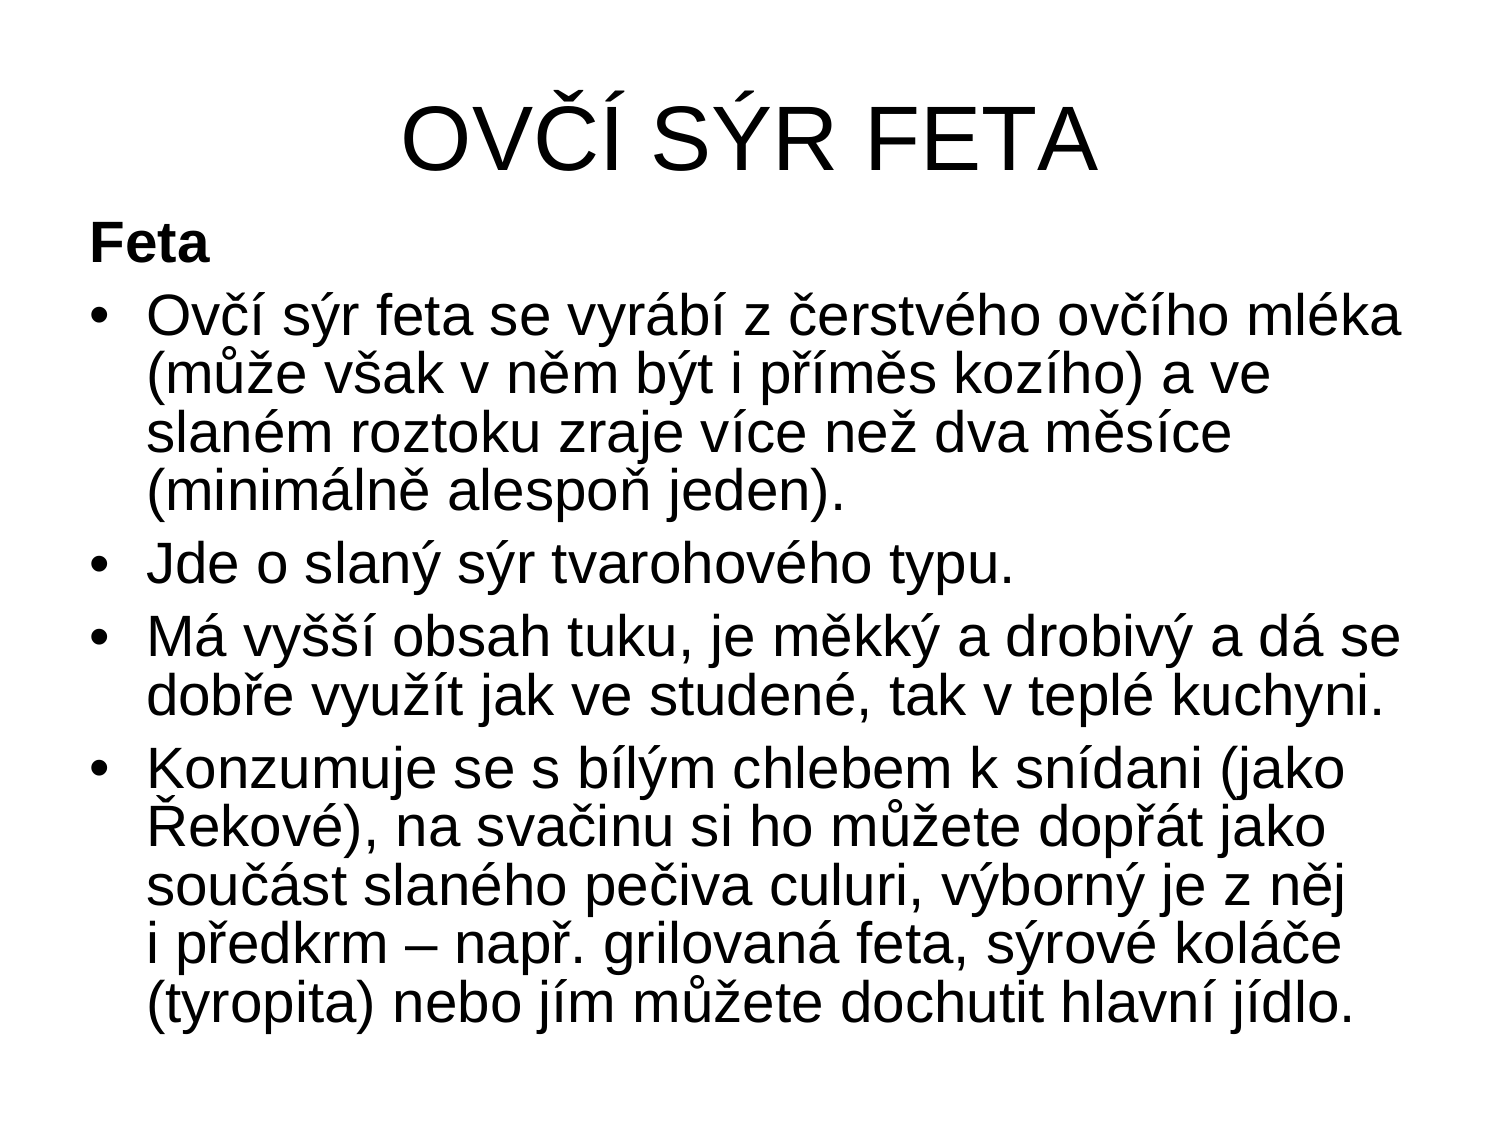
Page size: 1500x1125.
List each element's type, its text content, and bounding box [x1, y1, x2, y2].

list Feta Ovčí sýr feta se vyrábí z čerstvého ovčího mléka (může však v něm být i příměs kozího) a ve slaném roztoku zraje více než dva měsíce (minimálně alespoň jeden). Jde o slaný sýr tvarohového typu. Má vyšší obsah tuku, je měkký a drobivý a dá se dobře využít jak ve studené, tak v teplé kuchyni. Konzumuje se s bílým chlebem k snídani (jako Řekové), na svačinu si ho můžete dopřát jako součást slaného pečiva culuri, výborný je z něj i předkrm – např. grilovaná feta, sýrové koláče (tyropita) nebo jím můžete dochutit hlavní jídlo. [75, 208, 1426, 1100]
title OVČÍ SÝR FETA [75, 45, 1426, 208]
